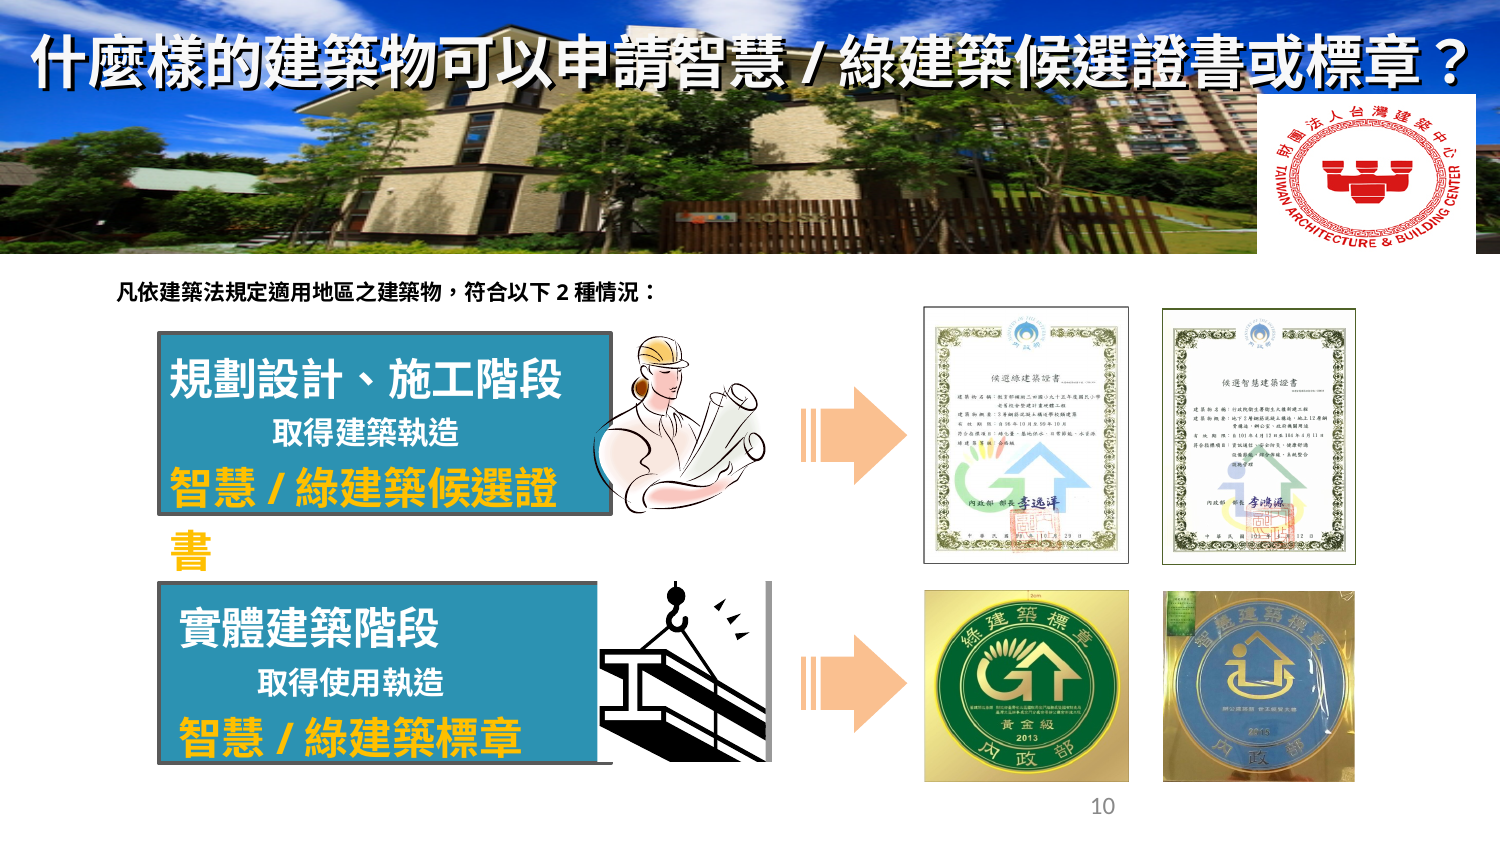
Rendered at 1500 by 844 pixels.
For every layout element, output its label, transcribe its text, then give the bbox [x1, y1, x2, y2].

text_box [159, 583, 611, 763]
text_box 凡依建築法規定適用地區之建築物，符合以下2種情況： [101, 271, 676, 313]
text_box [159, 333, 587, 341]
picture [1163, 309, 1355, 564]
picture [597, 581, 766, 762]
text_box 什麼樣的建築物可以申請智慧/綠建築候選證書或標章？ [15, 17, 1495, 102]
text_box [801, 656, 806, 710]
text_box 規劃設計、施工階段 取得建築執造 智慧/綠建築候選證書 [154, 341, 607, 524]
text_box [820, 386, 908, 485]
text_box [810, 656, 816, 710]
text_box 10 [1074, 782, 1426, 827]
picture [923, 306, 1129, 564]
text_box [810, 408, 816, 462]
text_box 實體建築階段 取得使用執造 智慧/綠建築標章 [163, 591, 589, 773]
picture [1163, 591, 1355, 782]
picture [587, 327, 766, 516]
picture [923, 590, 1129, 782]
text_box [801, 408, 806, 462]
text_box [820, 634, 908, 733]
